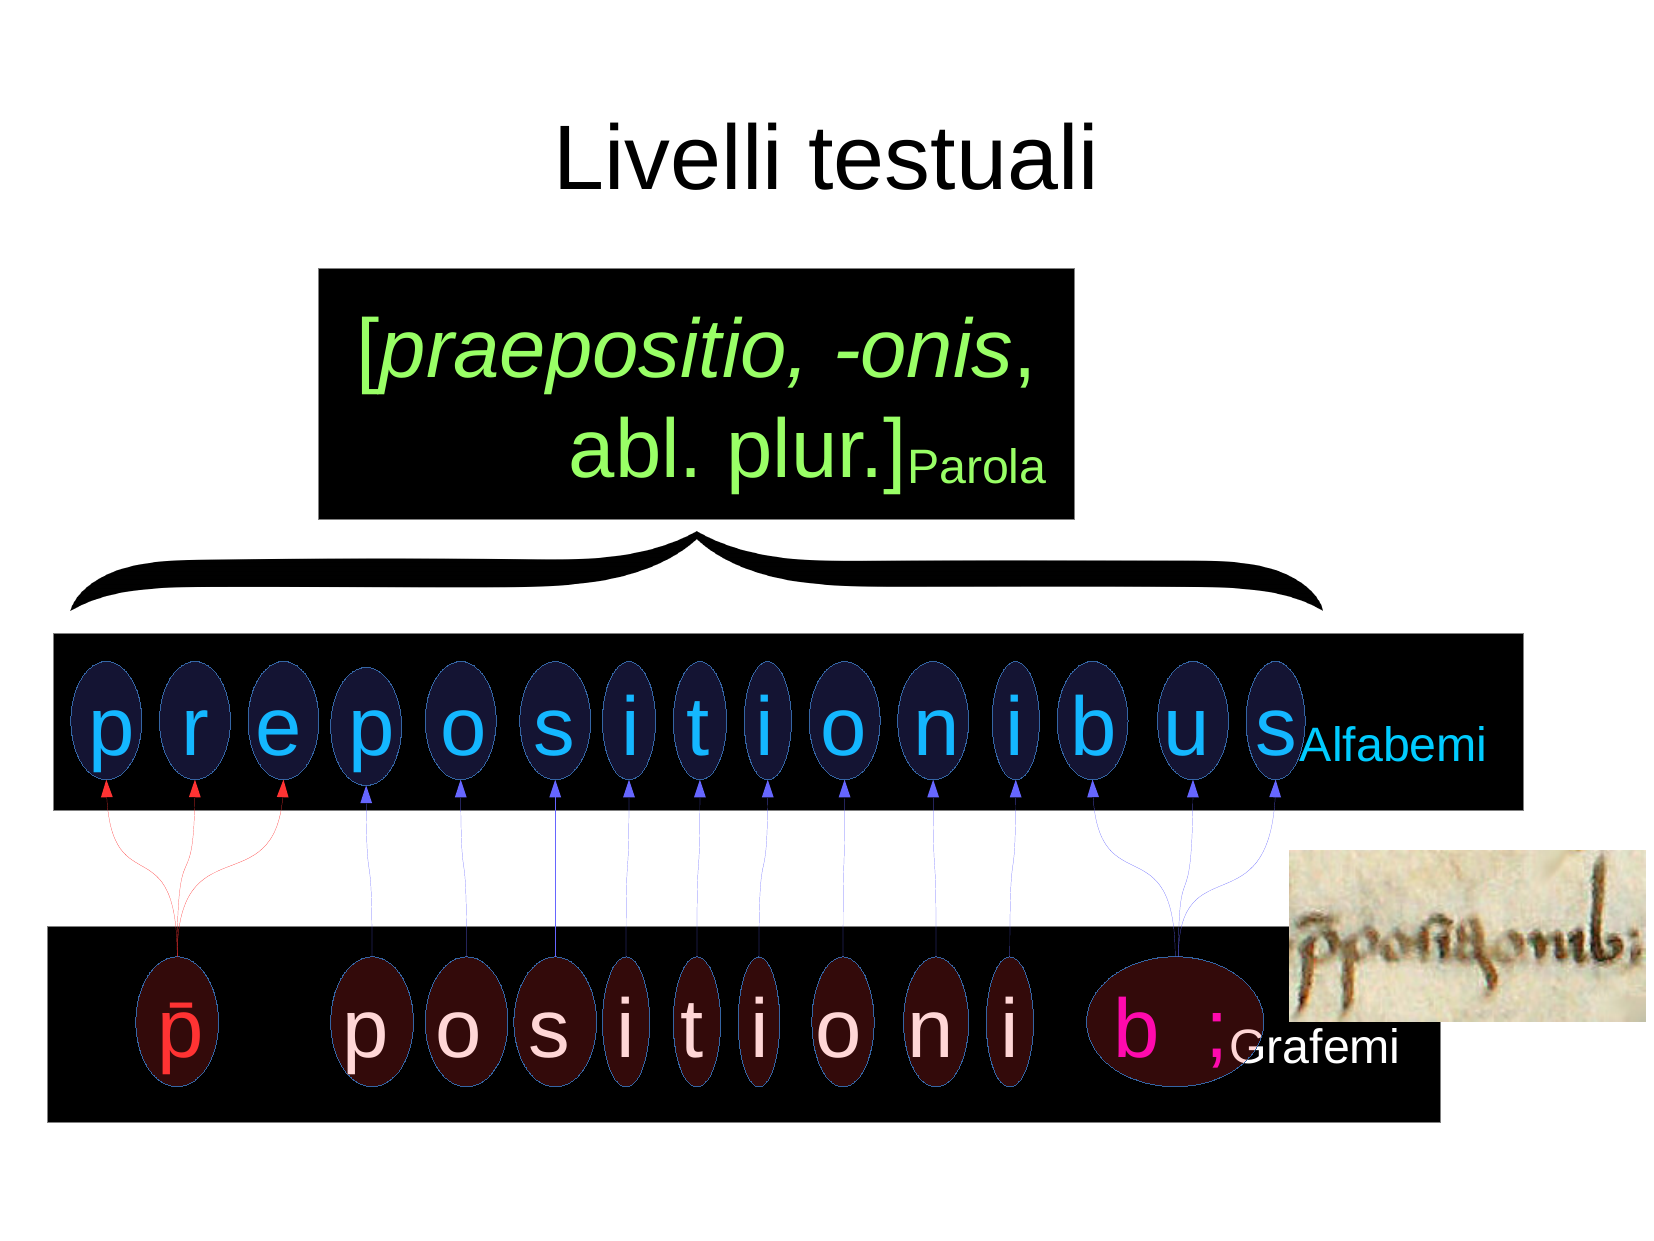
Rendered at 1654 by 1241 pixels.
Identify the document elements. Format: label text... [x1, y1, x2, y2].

text_box [1157, 661, 1229, 780]
text_box [744, 661, 792, 780]
text_box [135, 956, 219, 1087]
text_box [992, 661, 1040, 780]
text_box [809, 661, 881, 780]
text_box p̄ p o s i t i o n i b ;Grafemi [47, 926, 1441, 1123]
text_box [1086, 956, 1264, 1087]
text_box [248, 661, 319, 780]
text_box [811, 956, 875, 1087]
text_box p r e p o s i t i o n i b u sAlfabemi [53, 633, 1524, 811]
text_box [903, 956, 969, 1087]
text_box [70, 661, 142, 780]
text_box [986, 956, 1034, 1087]
text_box [330, 667, 402, 786]
picture [70, 531, 1323, 611]
text_box [738, 957, 780, 1087]
text_box [praepositio, -onis, abl. plur.]Parola [318, 268, 1075, 520]
text_box [519, 661, 591, 780]
text_box Livelli testuali [82, 49, 1571, 257]
picture [1289, 850, 1646, 1022]
text_box [425, 956, 508, 1087]
text_box [159, 661, 231, 780]
text_box [673, 661, 727, 780]
text_box [1057, 661, 1129, 780]
text_box [1246, 661, 1306, 780]
text_box [513, 956, 597, 1087]
text_box [330, 956, 414, 1087]
text_box [425, 661, 497, 780]
text_box [602, 661, 656, 780]
text_box [673, 956, 721, 1087]
text_box [602, 956, 650, 1087]
text_box [897, 661, 969, 780]
